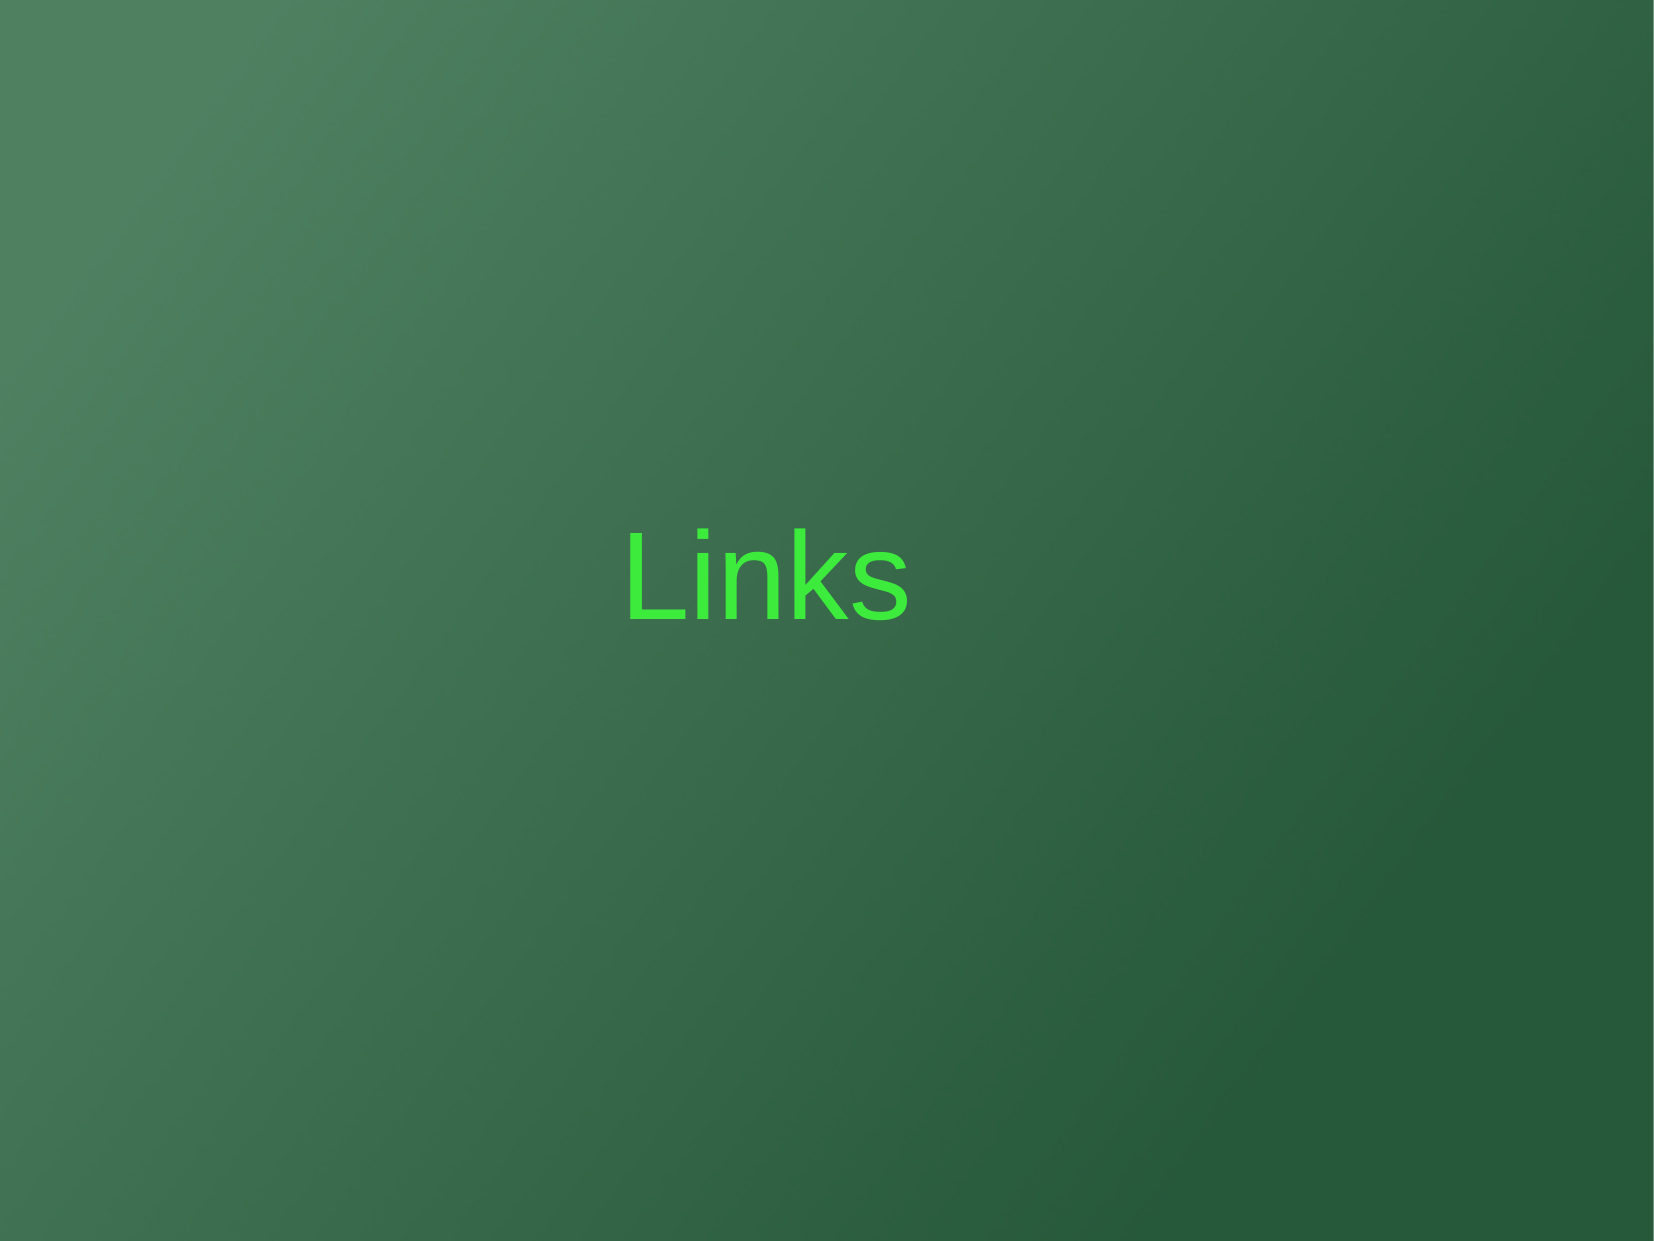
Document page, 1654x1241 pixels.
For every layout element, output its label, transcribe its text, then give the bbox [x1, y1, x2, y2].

picture [0, 0, 1654, 1241]
title Links [620, 472, 1010, 680]
